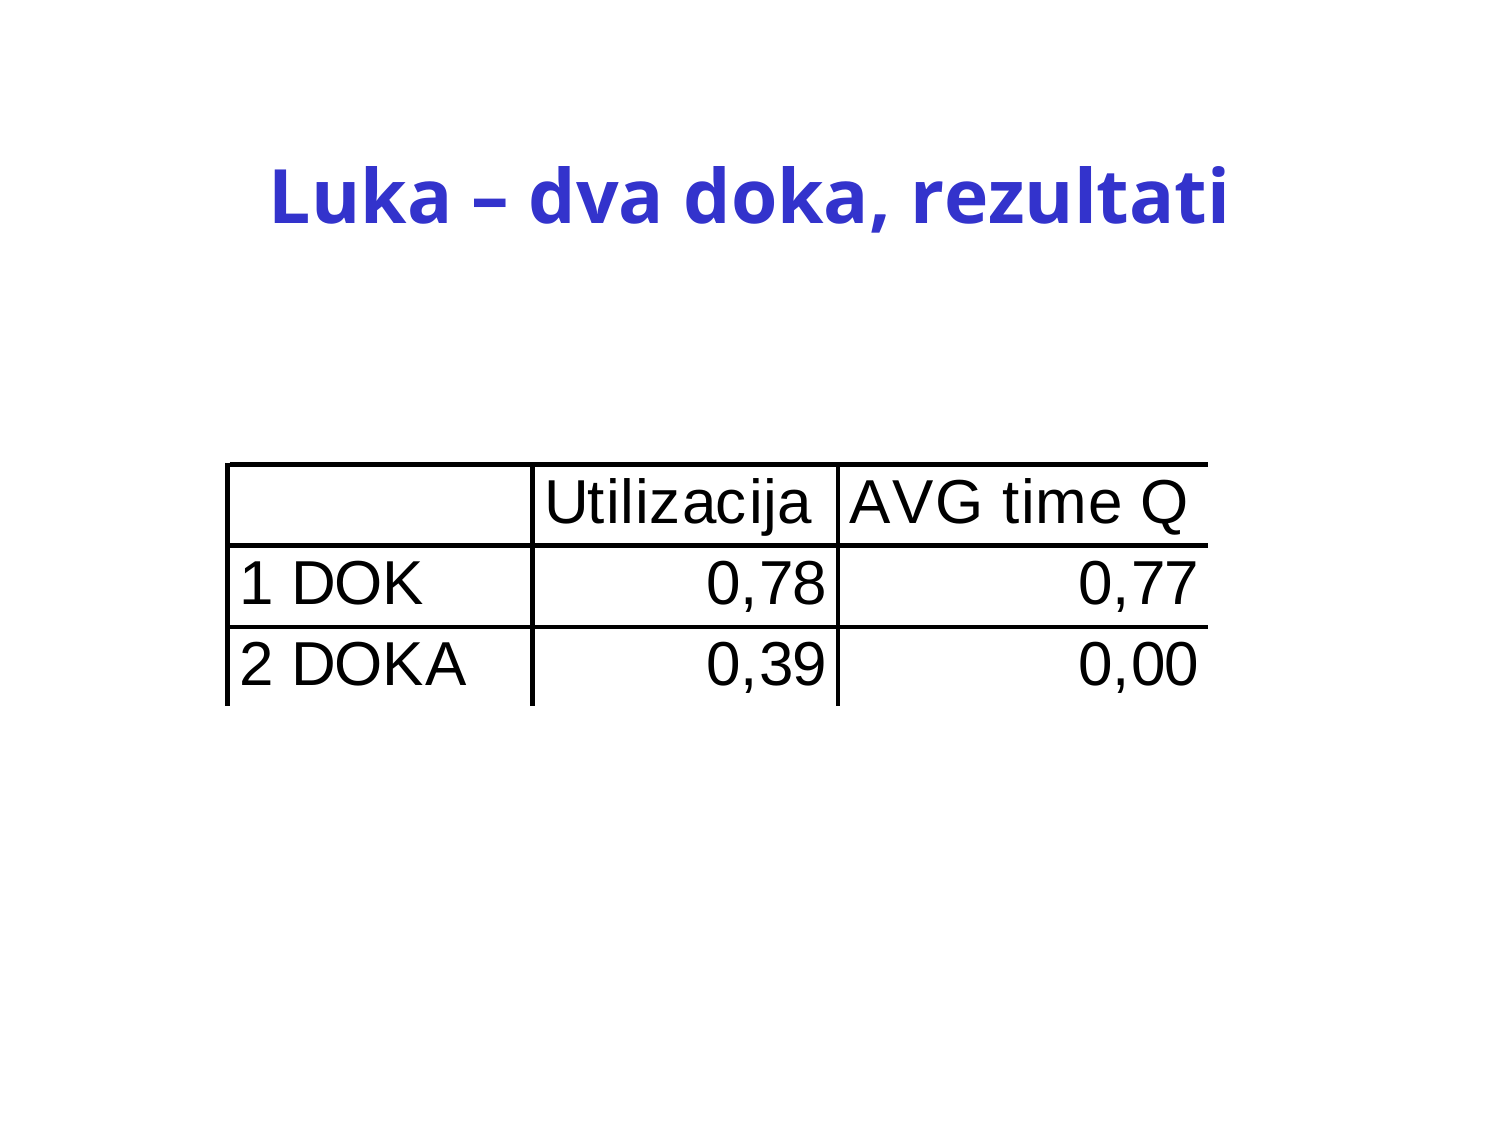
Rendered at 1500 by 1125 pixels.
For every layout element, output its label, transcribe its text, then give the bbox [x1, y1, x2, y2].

chart [225, 462, 1213, 711]
title Luka – dva doka, rezultati [112, 99, 1388, 288]
